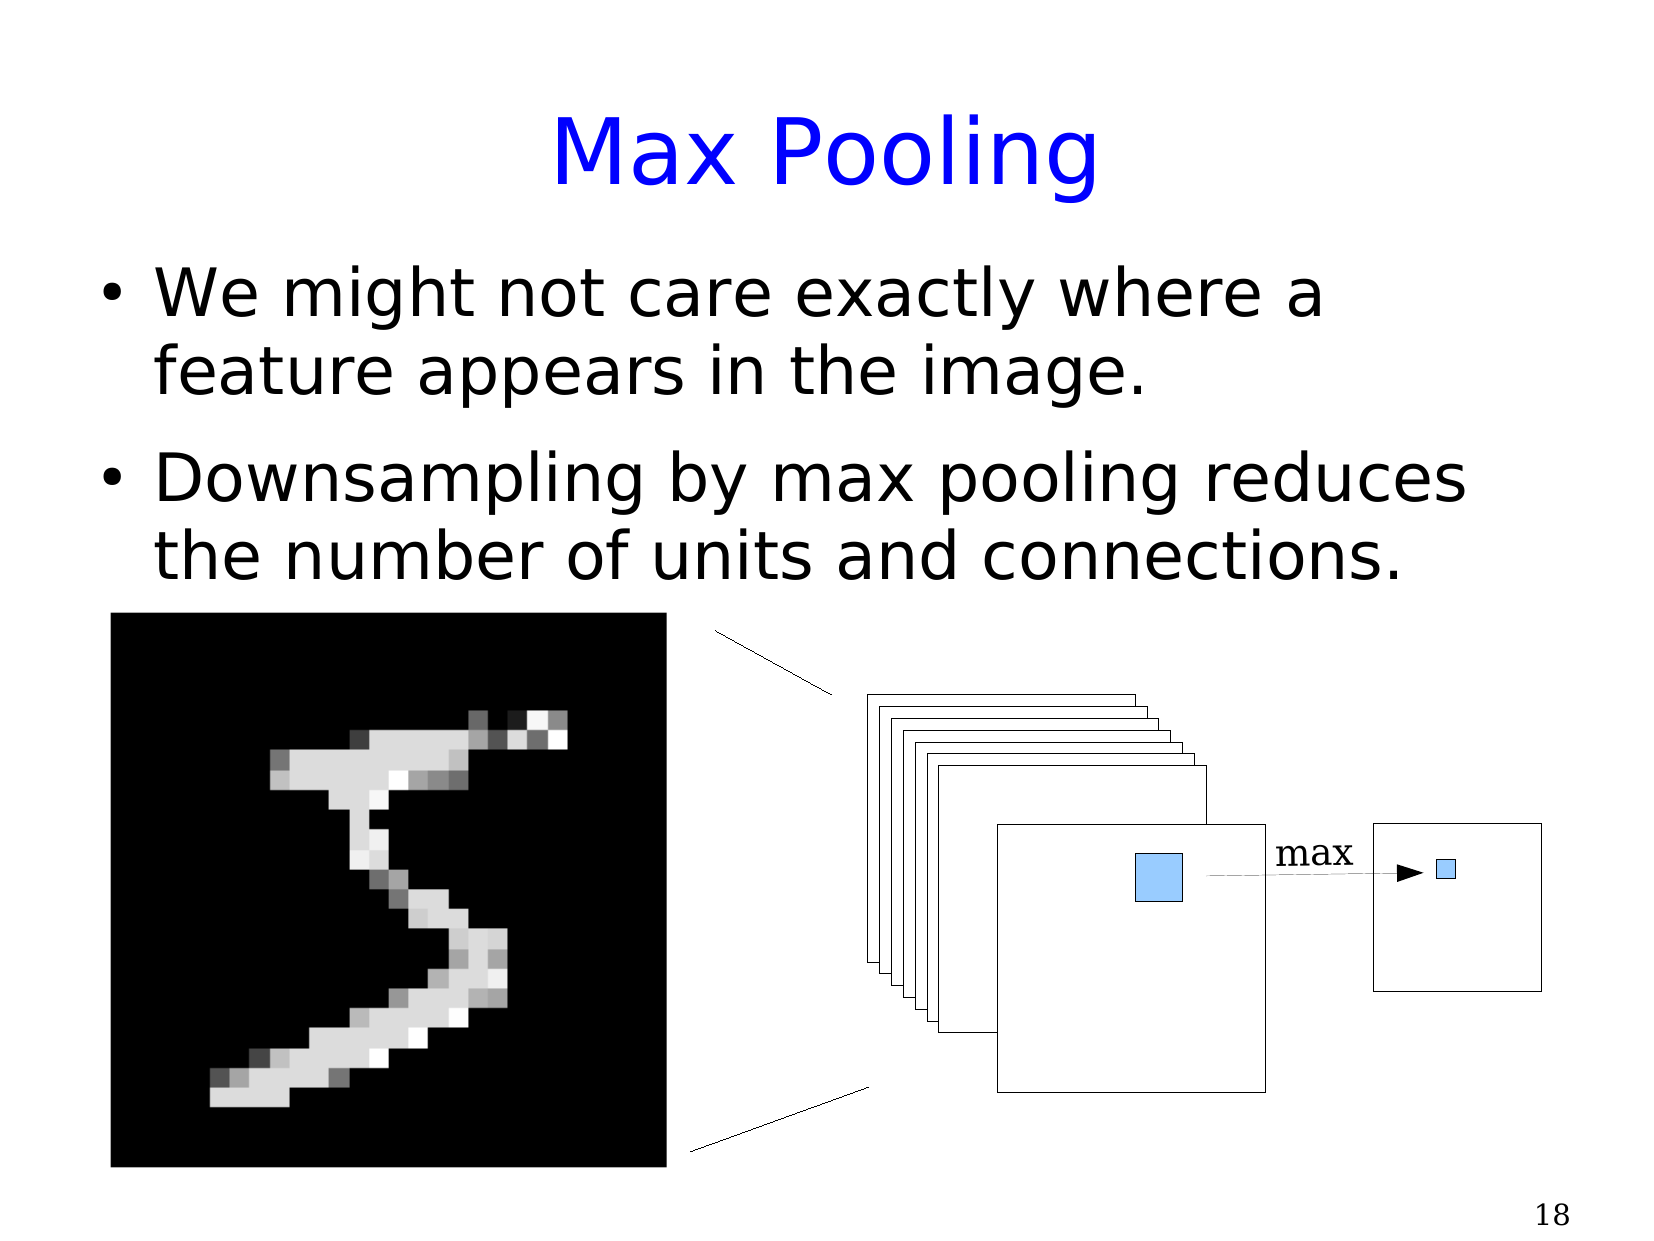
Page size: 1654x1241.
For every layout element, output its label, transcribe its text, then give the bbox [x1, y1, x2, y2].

picture [99, 604, 679, 1175]
text_box [1373, 823, 1542, 992]
title Max Pooling [82, 49, 1571, 254]
text_box [879, 706, 1266, 1093]
list We might not care exactly where a feature appears in the image. Downsampling by max pooling reduces the number of units and connections. [82, 254, 1571, 1074]
